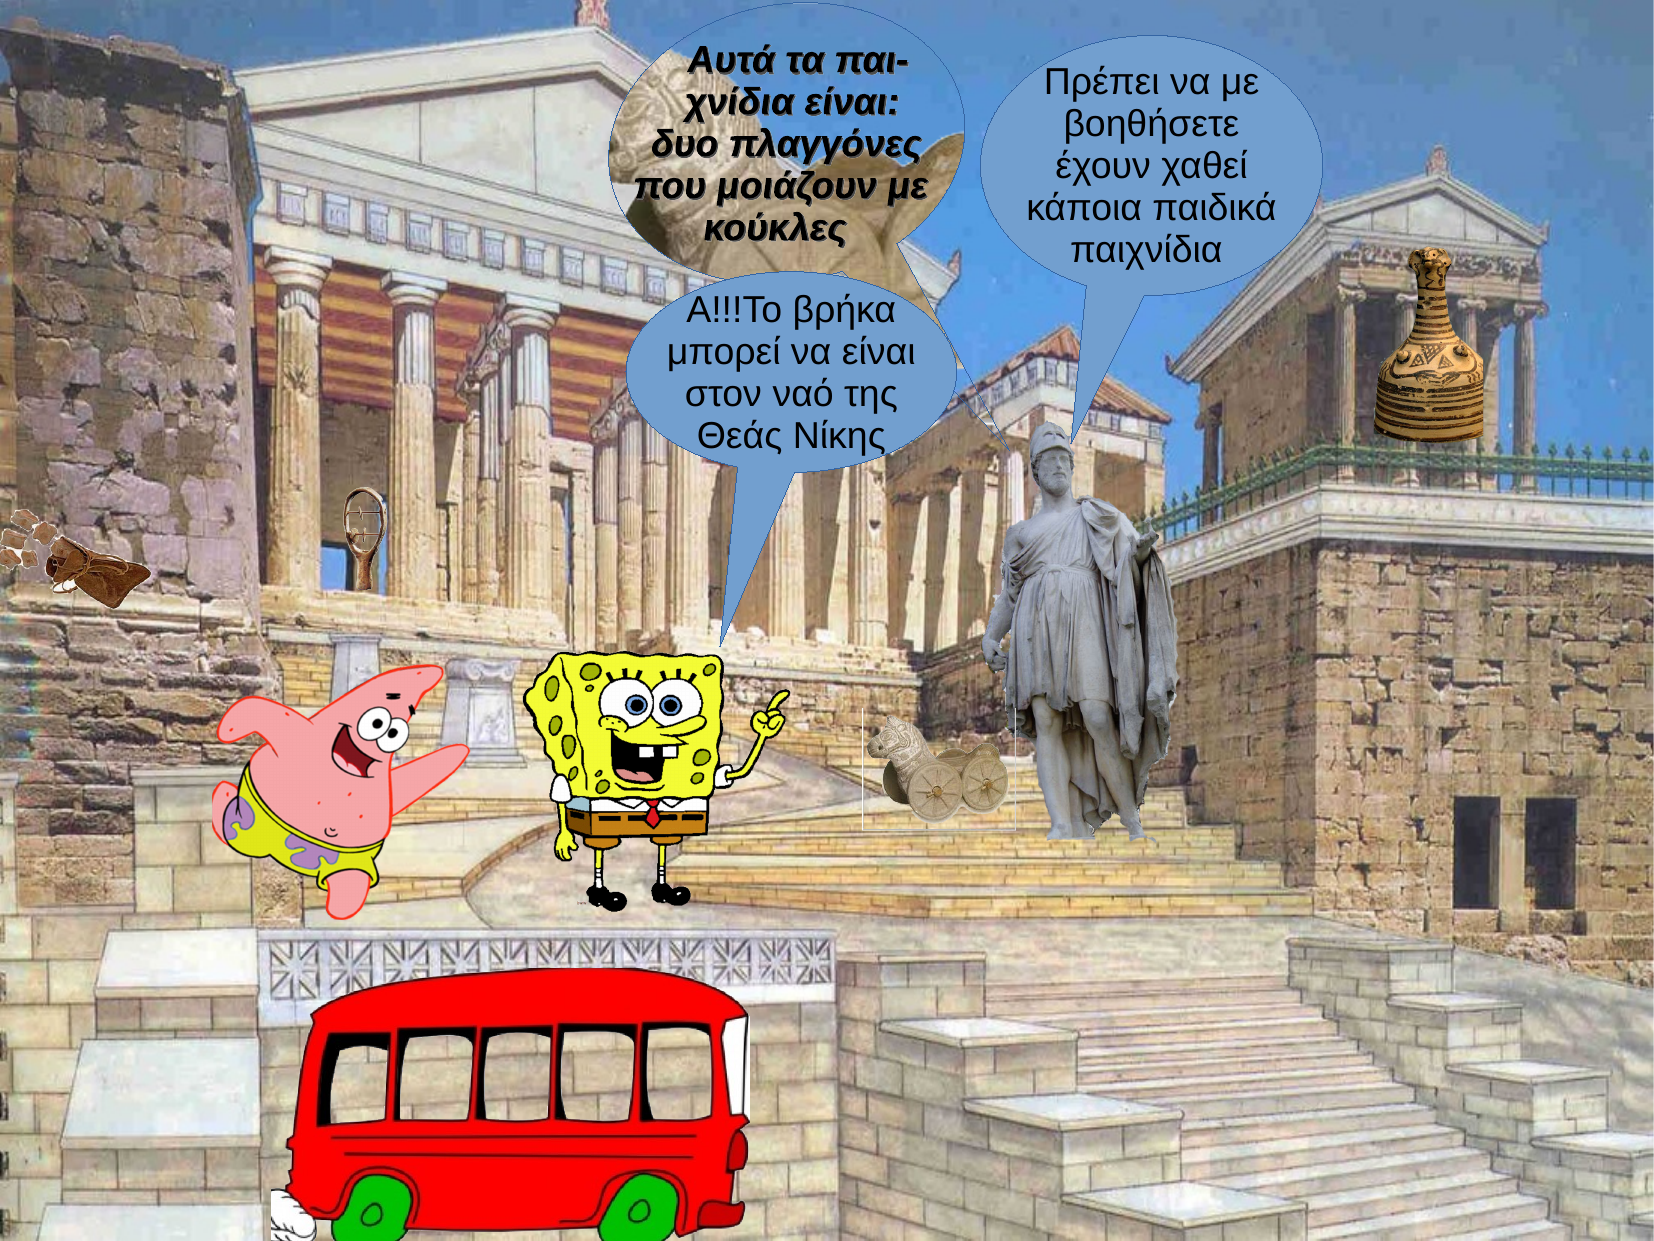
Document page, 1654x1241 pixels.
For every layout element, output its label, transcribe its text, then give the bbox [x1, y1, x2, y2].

picture [0, 0, 1654, 1241]
text_box Α!!!Το βρήκα μπορεί να είναι στον ναό της Θεάς Νίκης [625, 271, 957, 647]
text_box Πρέπει να με βοηθήσετε έχουν χαθεί κάποια παιδικά παιχνίδια [980, 35, 1323, 444]
text_box Αυτά τα παι- χνίδια είναι: δυο πλαγγόνες που μοιάζουν με κούκλες [608, 2, 1010, 451]
